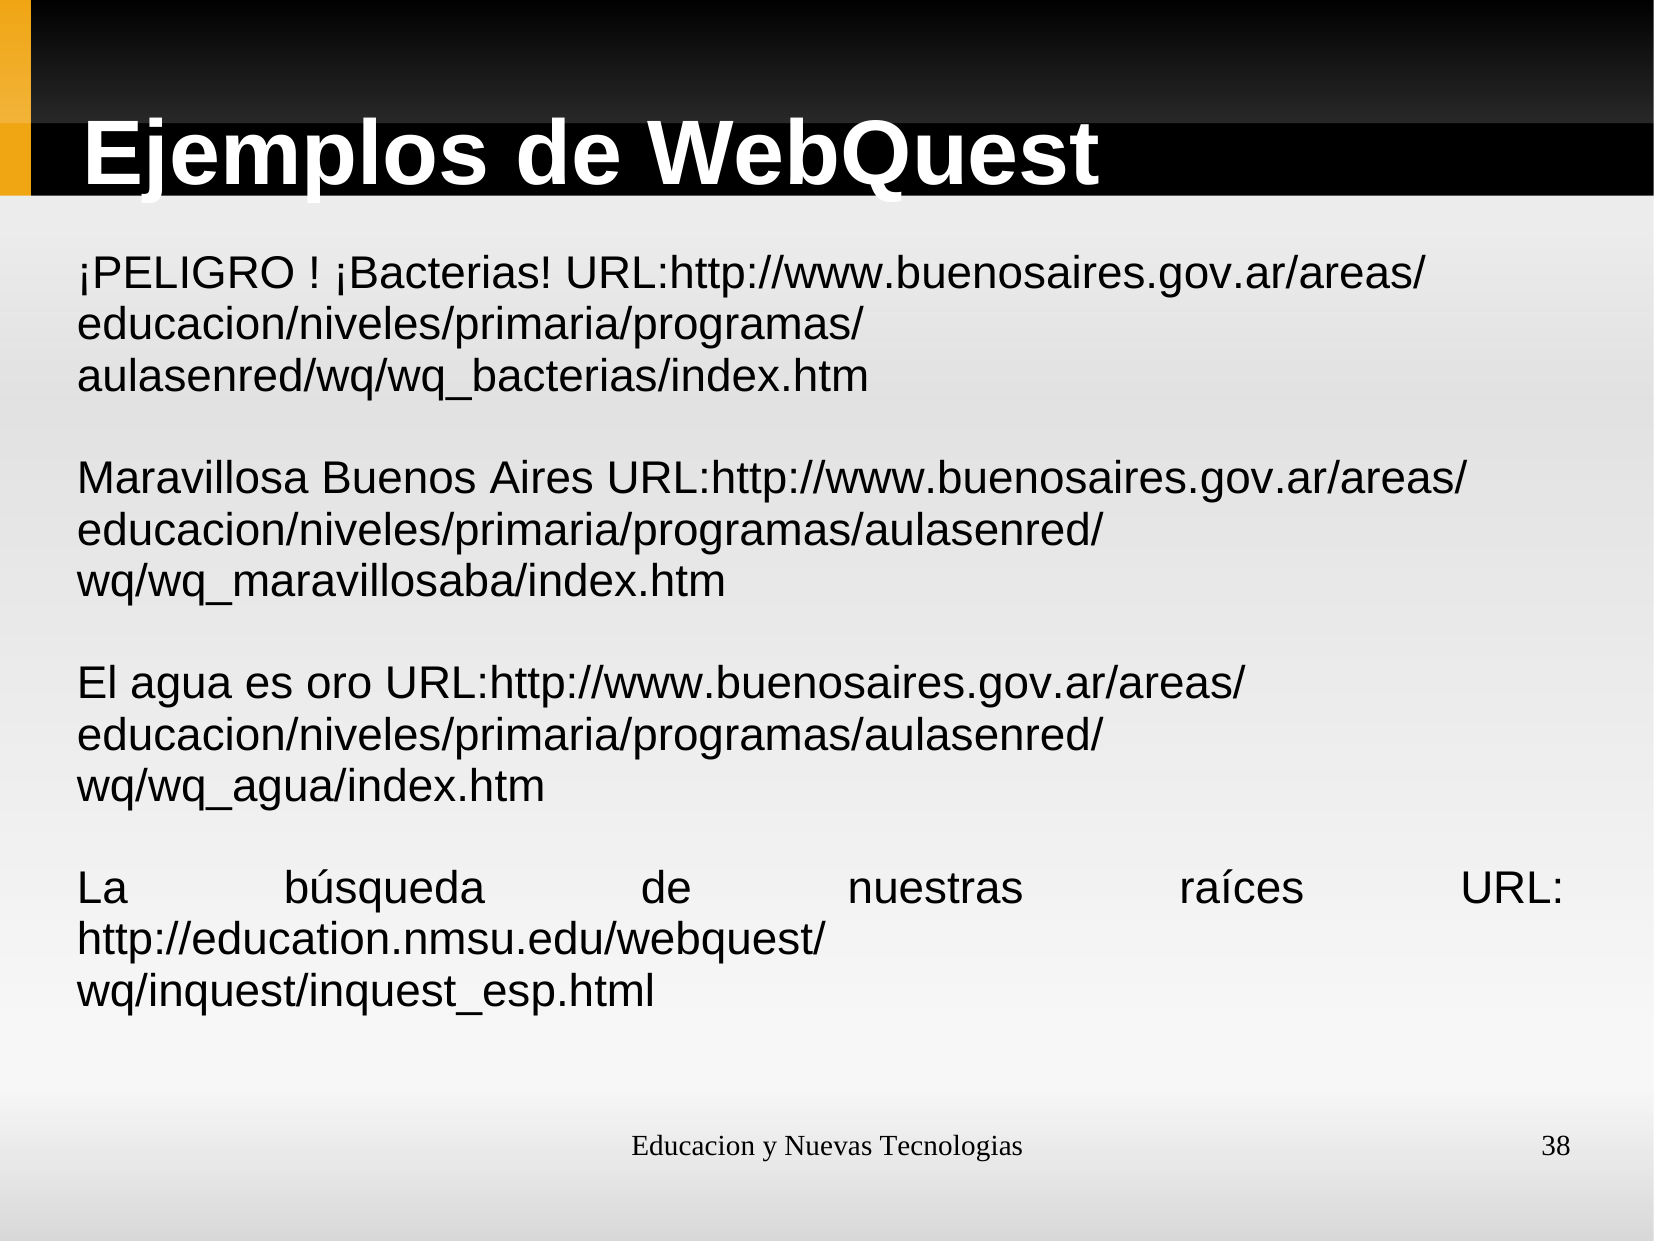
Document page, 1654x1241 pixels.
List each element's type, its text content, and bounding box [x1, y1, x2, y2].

picture [0, 0, 1654, 1241]
text_box ¡PELIGRO ! ¡Bacterias! URL:http://www.buenosaires.gov.ar/areas/ educacion/niveles/primaria/programas/ aulasenred/wq/wq_bacterias/index.htm Maravillosa Buenos Aires URL:http://www.buenosaires.gov.ar/areas/ educacion/niveles/primaria/programas/aulasenred/ wq/wq_maravillosaba/index.htm El agua es oro URL:http://www.buenosaires.gov.ar/areas/ educacion/niveles/primaria/programas/aulasenred/ wq/wq_agua/index.htm La búsqueda de nuestras raíces URL: http://education.nmsu.edu/webquest/ wq/inquest/inquest_esp.html [76, 229, 1565, 1034]
title Ejemplos de WebQuest [82, 49, 1571, 257]
